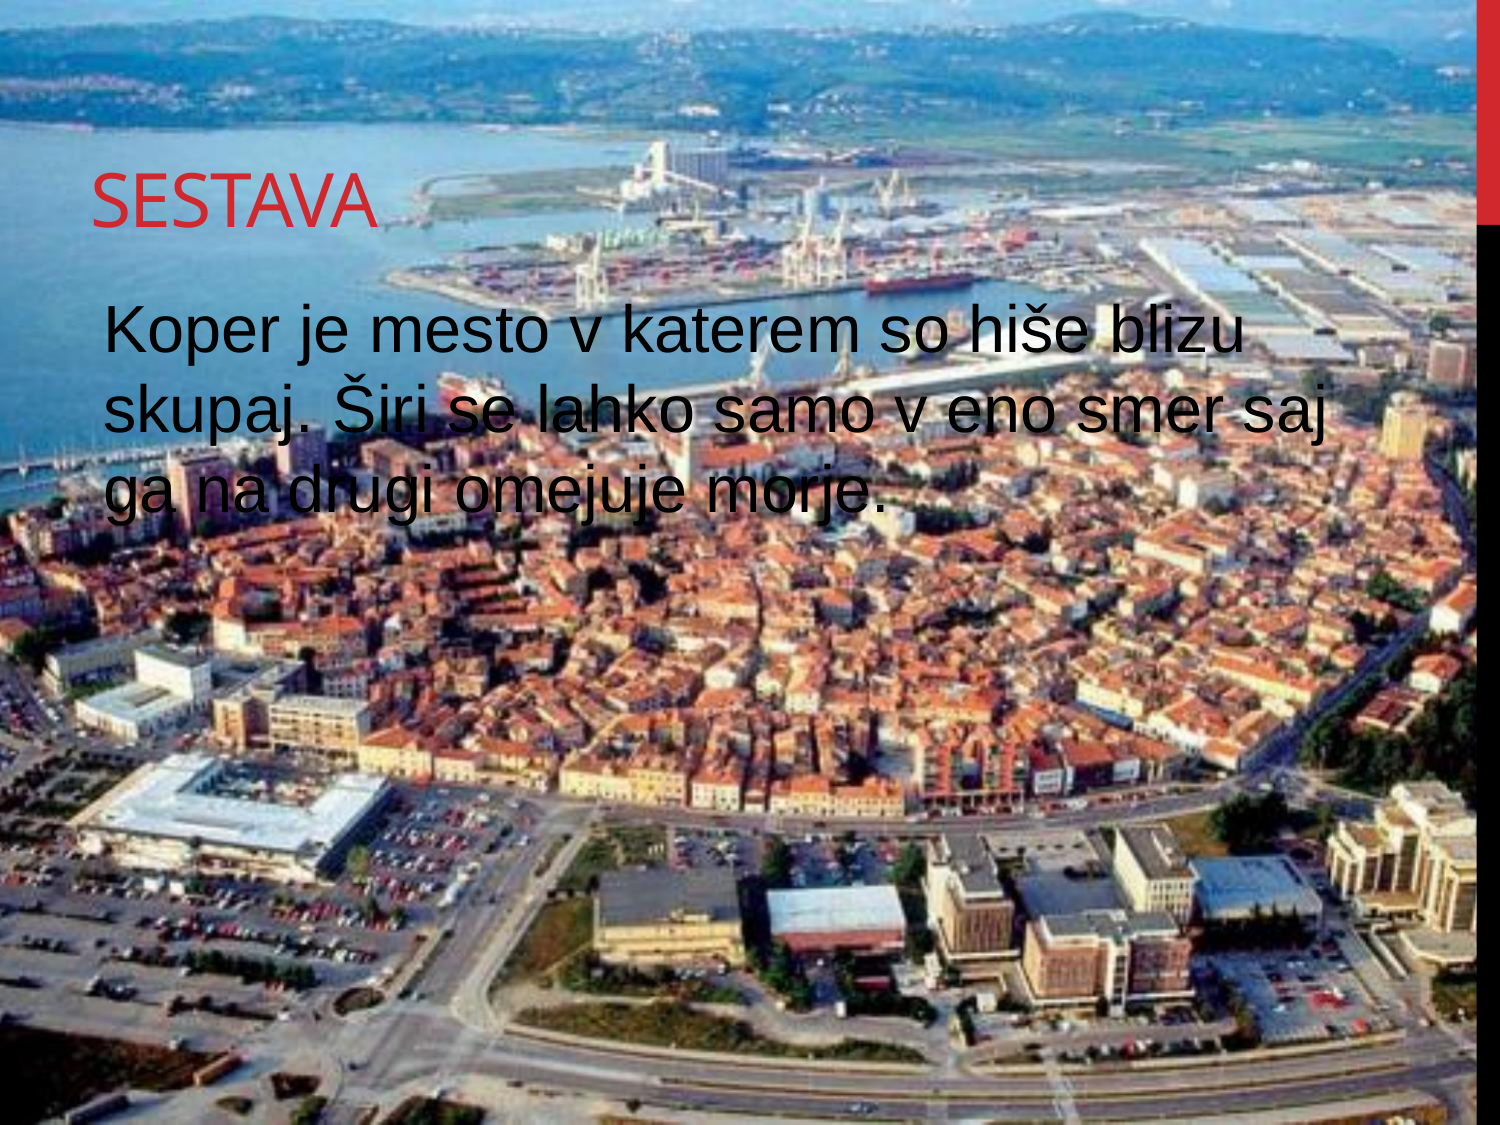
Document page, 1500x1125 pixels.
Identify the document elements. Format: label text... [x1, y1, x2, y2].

text_box Koper je mesto v katerem so hiše blizu skupaj. Širi se lahko samo v eno smer saj ga na drugi omejuje morje. [88, 278, 1388, 534]
picture [0, 0, 1476, 1125]
title sestava [75, 24, 1025, 250]
